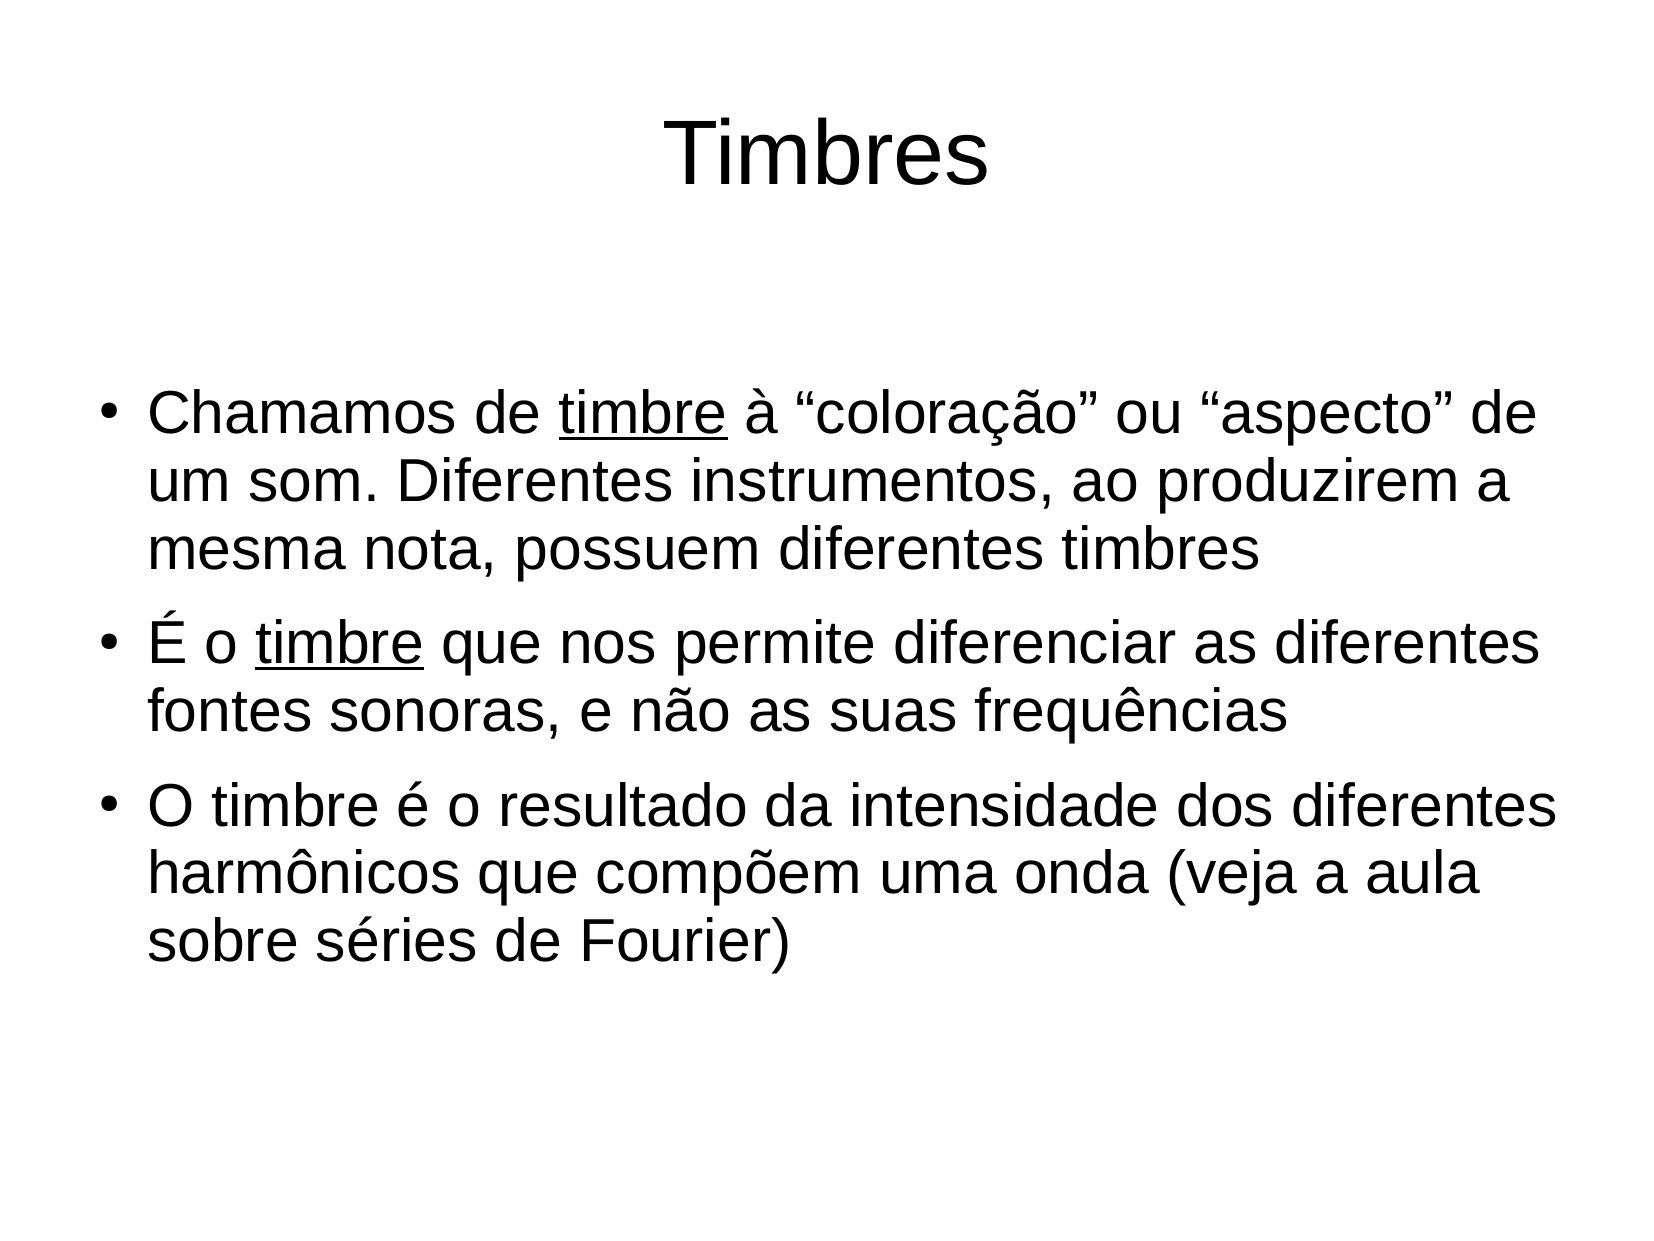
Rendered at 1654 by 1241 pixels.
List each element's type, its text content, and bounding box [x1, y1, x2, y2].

title Timbres [82, 49, 1571, 257]
list Chamamos de timbre à “coloração” ou “aspecto” de um som. Diferentes instrumentos, ao produzirem a mesma nota, possuem diferentes timbres É o timbre que nos permite diferenciar as diferentes fontes sonoras, e não as suas frequências O timbre é o resultado da intensidade dos diferentes harmônicos que compõem uma onda (veja a aula sobre séries de Fourier) [82, 378, 1571, 1099]
